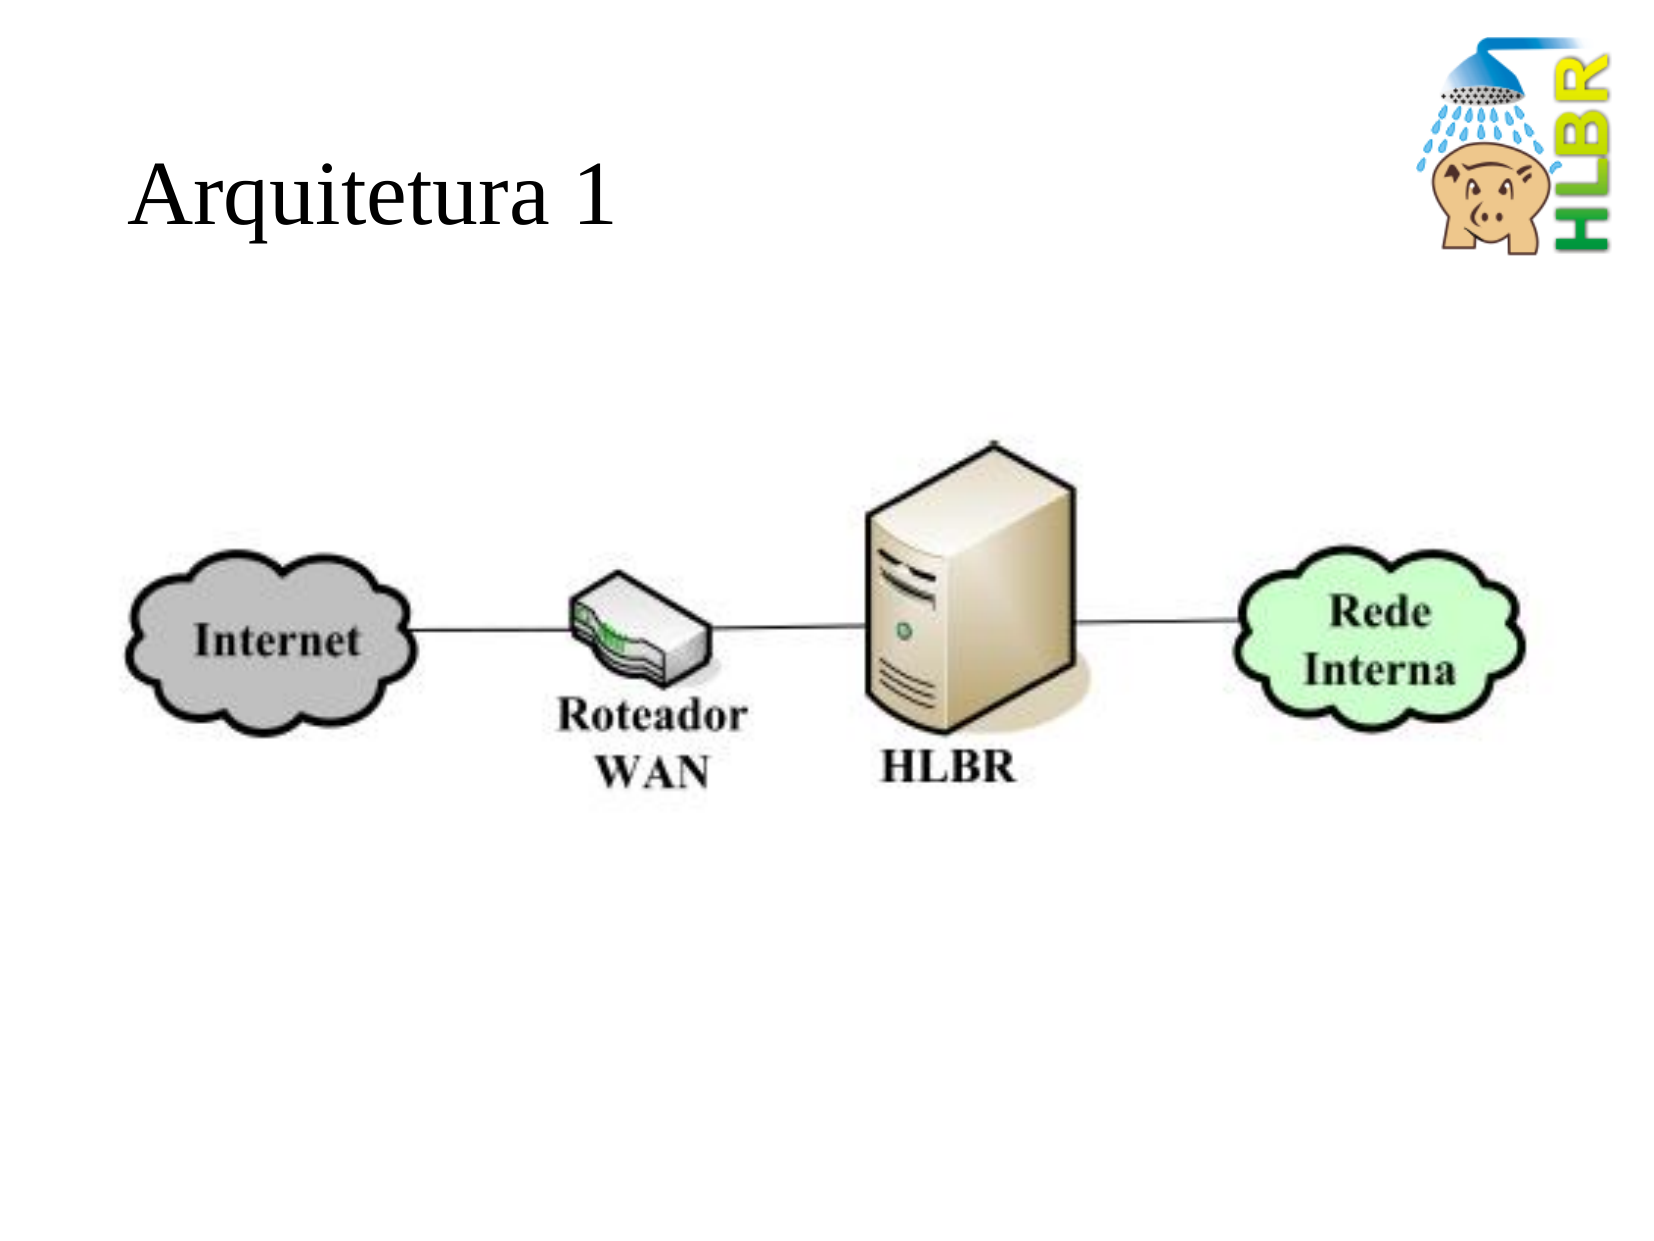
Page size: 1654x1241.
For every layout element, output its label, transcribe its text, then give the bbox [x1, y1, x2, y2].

title Arquitetura 1 [112, 99, 1388, 288]
picture [50, 412, 1603, 827]
picture [1416, 37, 1612, 260]
